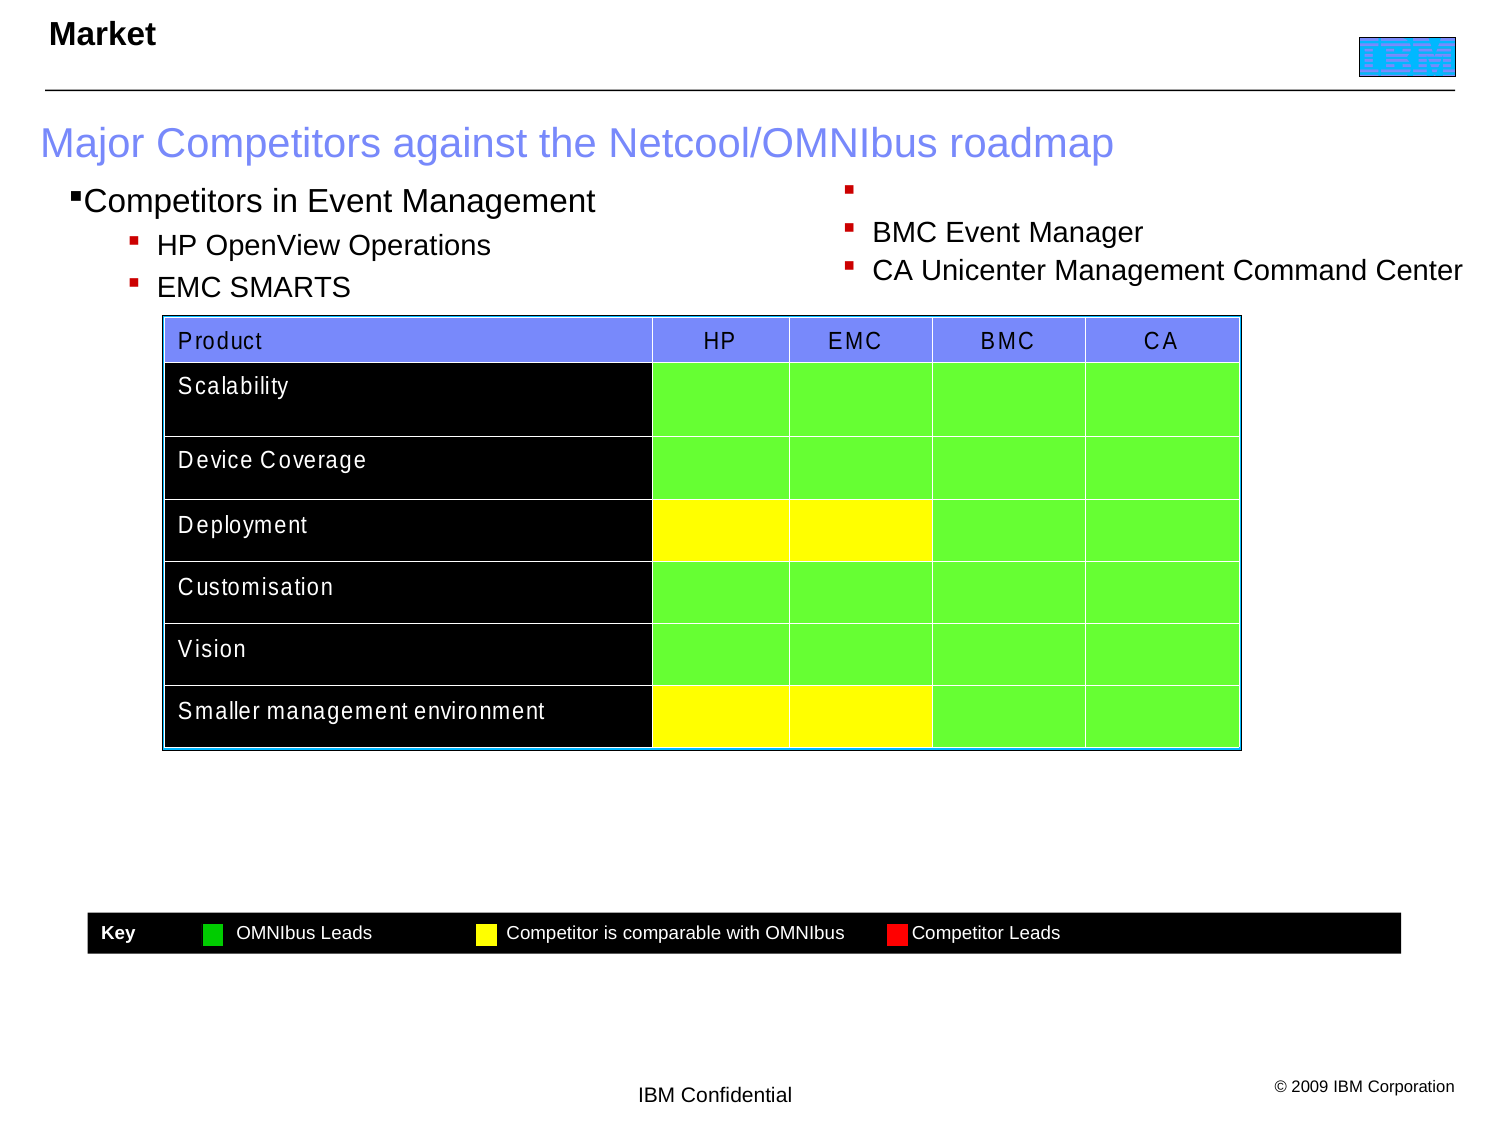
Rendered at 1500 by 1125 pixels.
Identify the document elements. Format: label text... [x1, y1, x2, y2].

text_box [201, 923, 224, 947]
list Competitors in Event Management HP OpenView Operations EMC SMARTS [53, 174, 785, 330]
text_box Key OMNIbus Leads Competitor is comparable with OMNIbus Competitor Leads [87, 912, 1402, 954]
text_box [886, 923, 909, 947]
title Major Competitors against the Netcool/OMNIbus roadmap [25, 112, 1451, 178]
chart [162, 315, 1242, 751]
text_box Market [35, 8, 170, 60]
text_box BMC Event Manager CA Unicenter Management Command Center [768, 169, 1500, 314]
text_box [475, 923, 498, 947]
